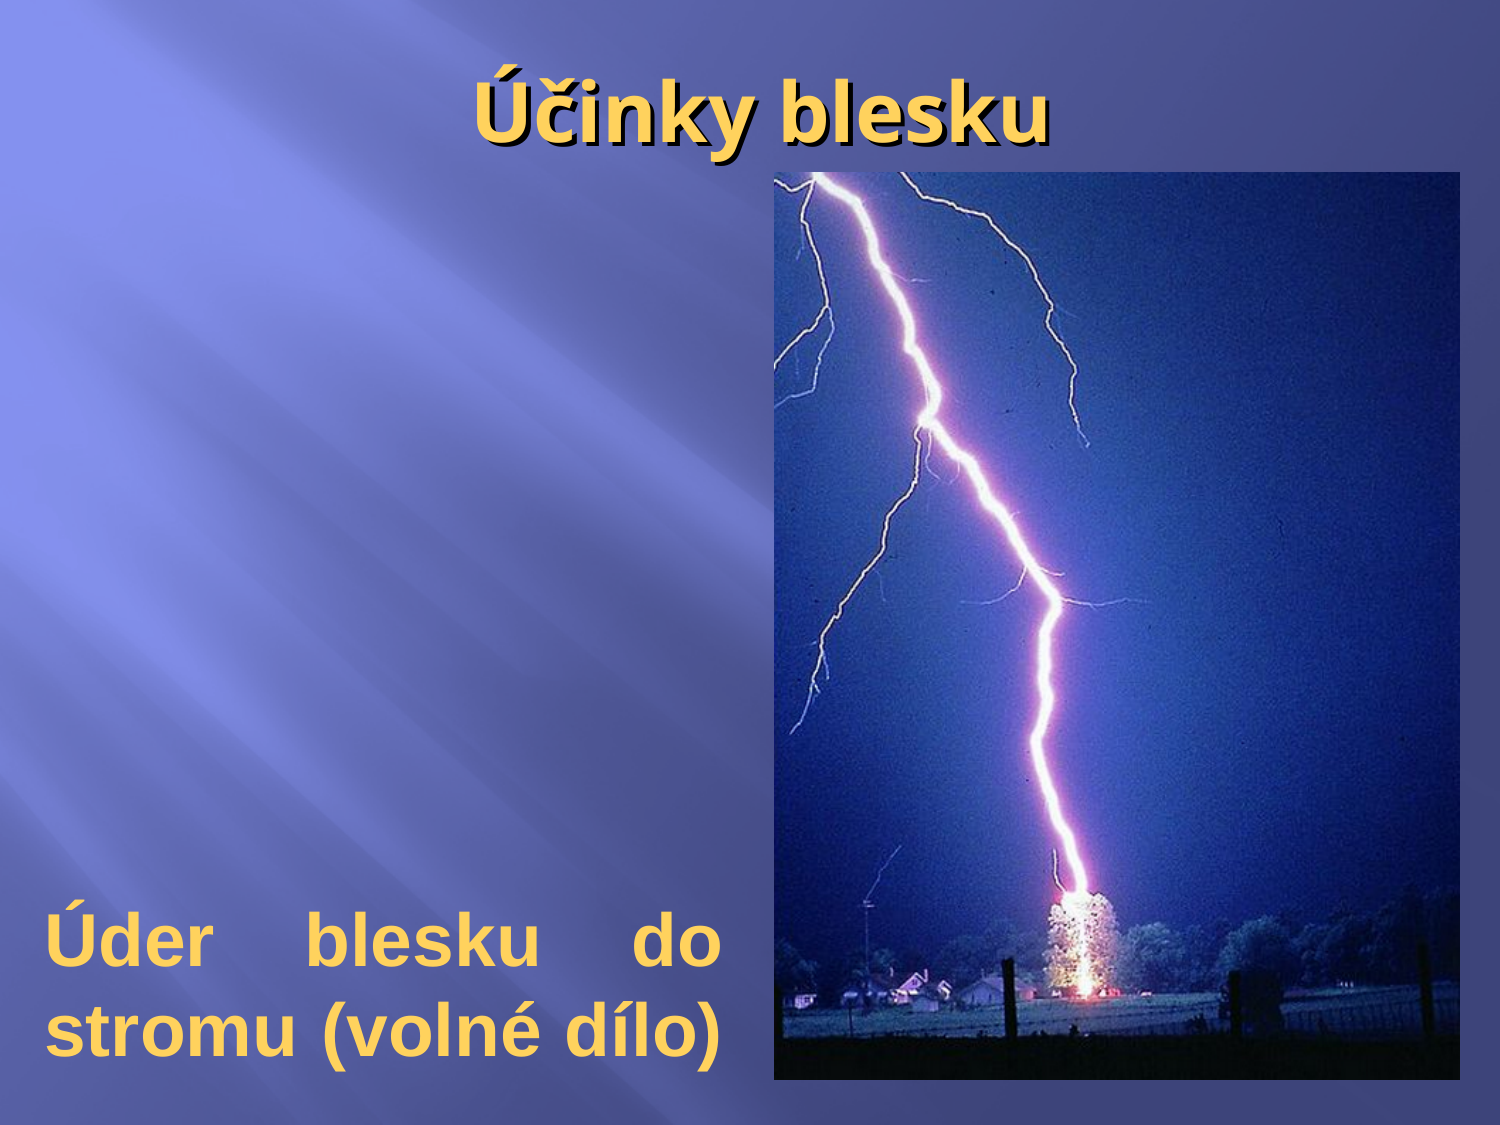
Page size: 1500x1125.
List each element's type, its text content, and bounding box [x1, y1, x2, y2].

chart [774, 172, 1460, 1080]
picture [0, 0, 1500, 1125]
title Účinky blesku [64, 45, 1459, 173]
text_box Úder blesku do stromu (volné dílo) [29, 893, 739, 1071]
